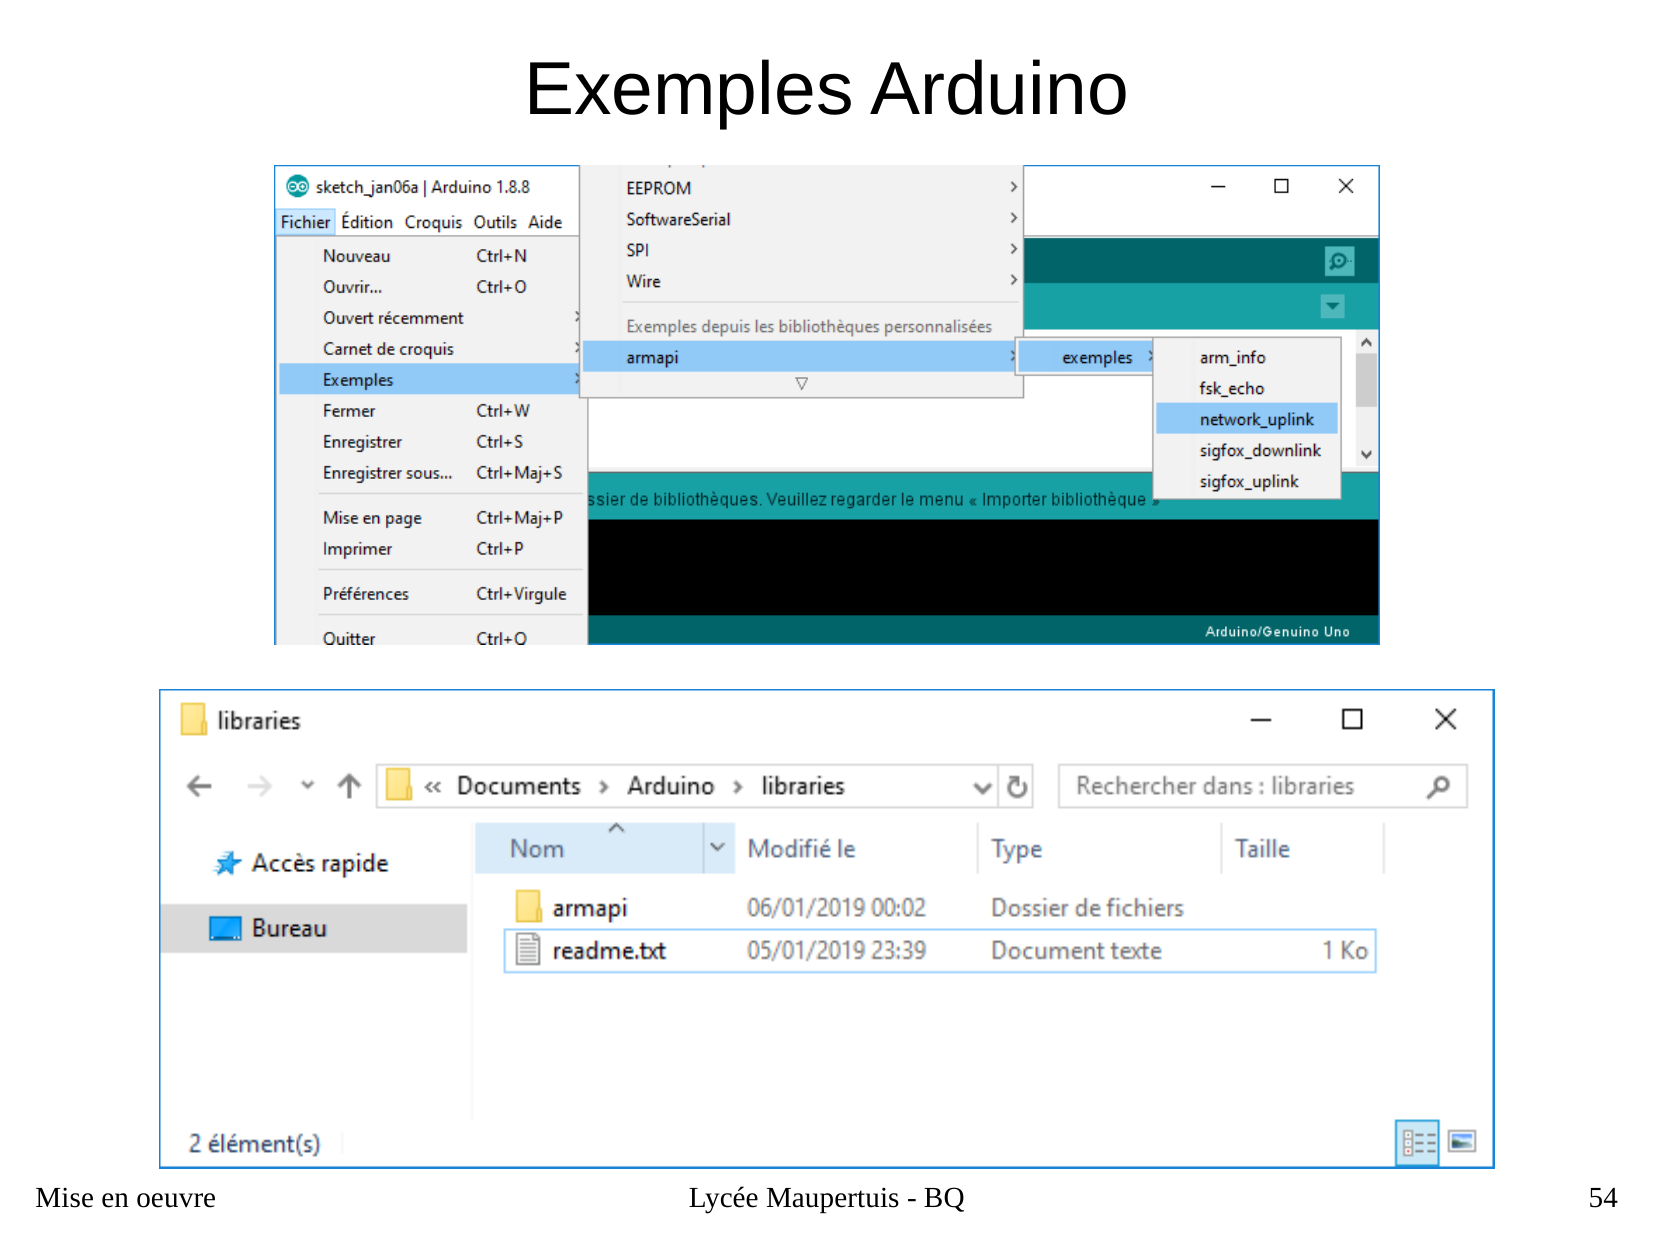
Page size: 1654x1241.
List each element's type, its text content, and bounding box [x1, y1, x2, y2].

picture [274, 165, 1380, 645]
title Exemples Arduino [35, 35, 1619, 142]
picture [159, 689, 1495, 1169]
